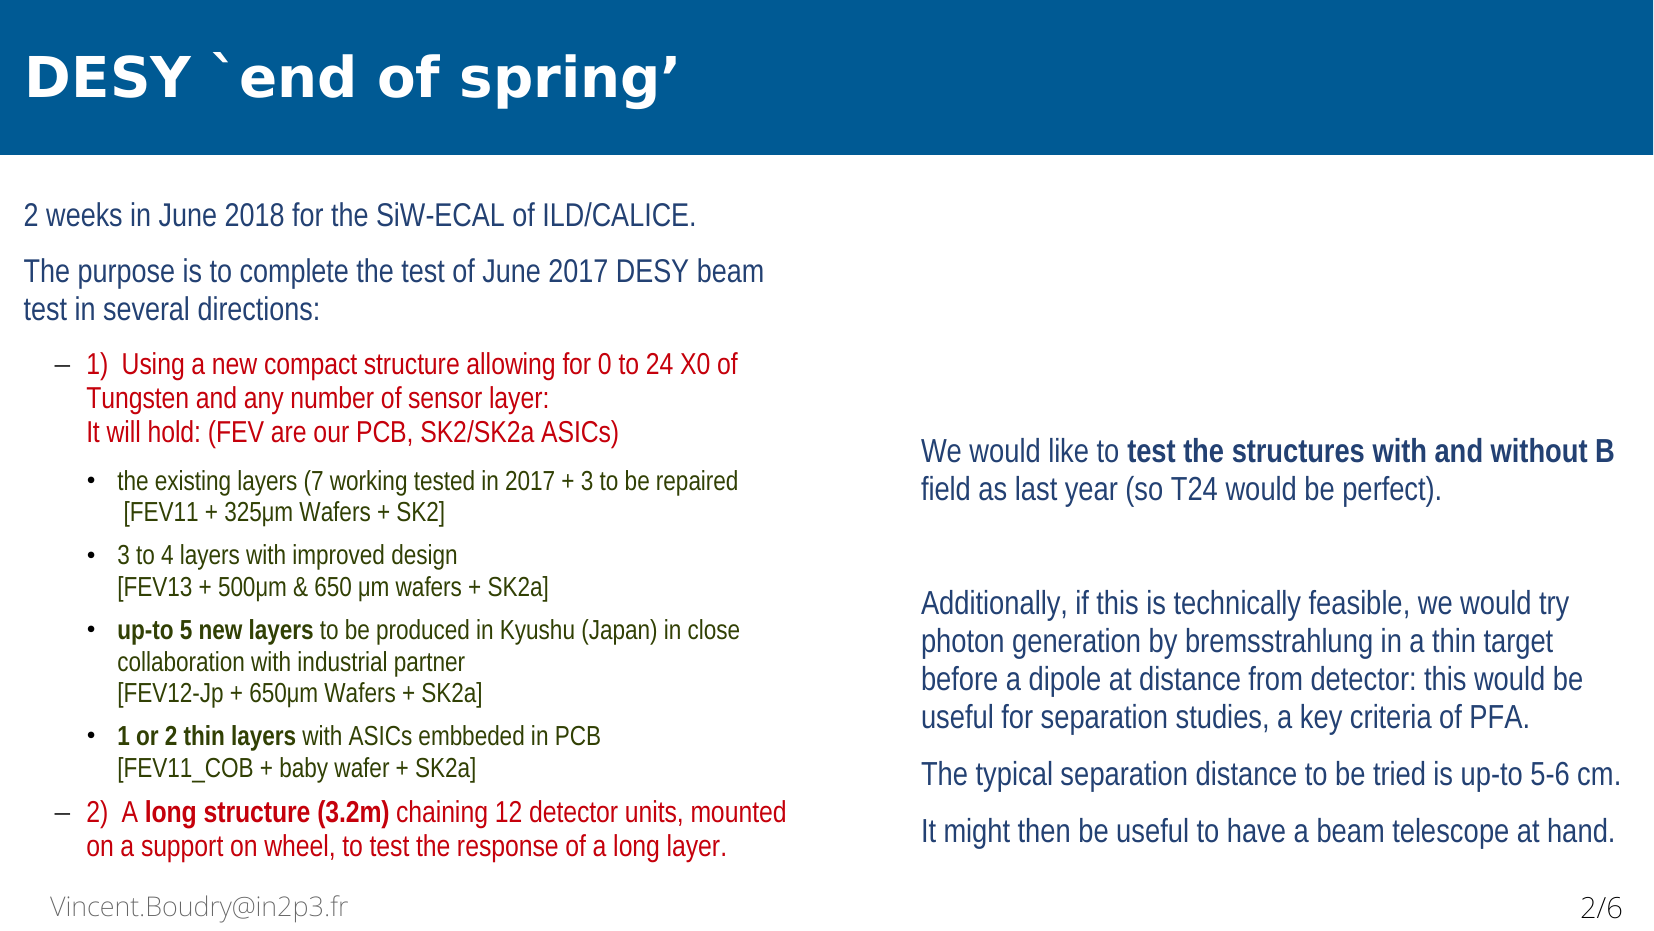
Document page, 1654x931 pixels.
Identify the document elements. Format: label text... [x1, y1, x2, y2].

title DESY `end of spring’ [24, 12, 1635, 143]
list 2 weeks in June 2018 for the SiW-ECAL of ILD/CALICE. The purpose is to complete the test of June 2017 DESY beam test in several directions: 1) Using a new compact structure allowing for 0 to 24 X0 of Tungsten and any number of sensor layer: It will hold: (FEV are our PCB, SK2/SK2a ASICs) the existing layers (7 working tested in 2017 + 3 to be repaired [FEV11 + 325μm Wafers + SK2] 3 to 4 layers with improved design [FEV13 + 500μm & 650 μm wafers + SK2a] up-to 5 new layers to be produced in Kyushu (Japan) in close collaboration with industrial partner [FEV12-Jp + 650μm Wafers + SK2a] 1 or 2 thin layers with ASICs embbeded in PCB [FEV11_COB + baby wafer + SK2a] 2) A long structure (3.2m) chaining 12 detector units, mounted on a support on wheel, to test the response of a long layer. [23, 195, 808, 867]
list We would like to test the structures with and without B field as last year (so T24 would be perfect). Additionally, if this is technically feasible, we would try photon generation by bremsstrahlung in a thin target before a dipole at distance from detector: this would be useful for separation studies, a key criteria of PFA. The typical separation distance to be tried is up-to 5-6 cm. It might then be useful to have a beam telescope at hand. [921, 431, 1631, 867]
